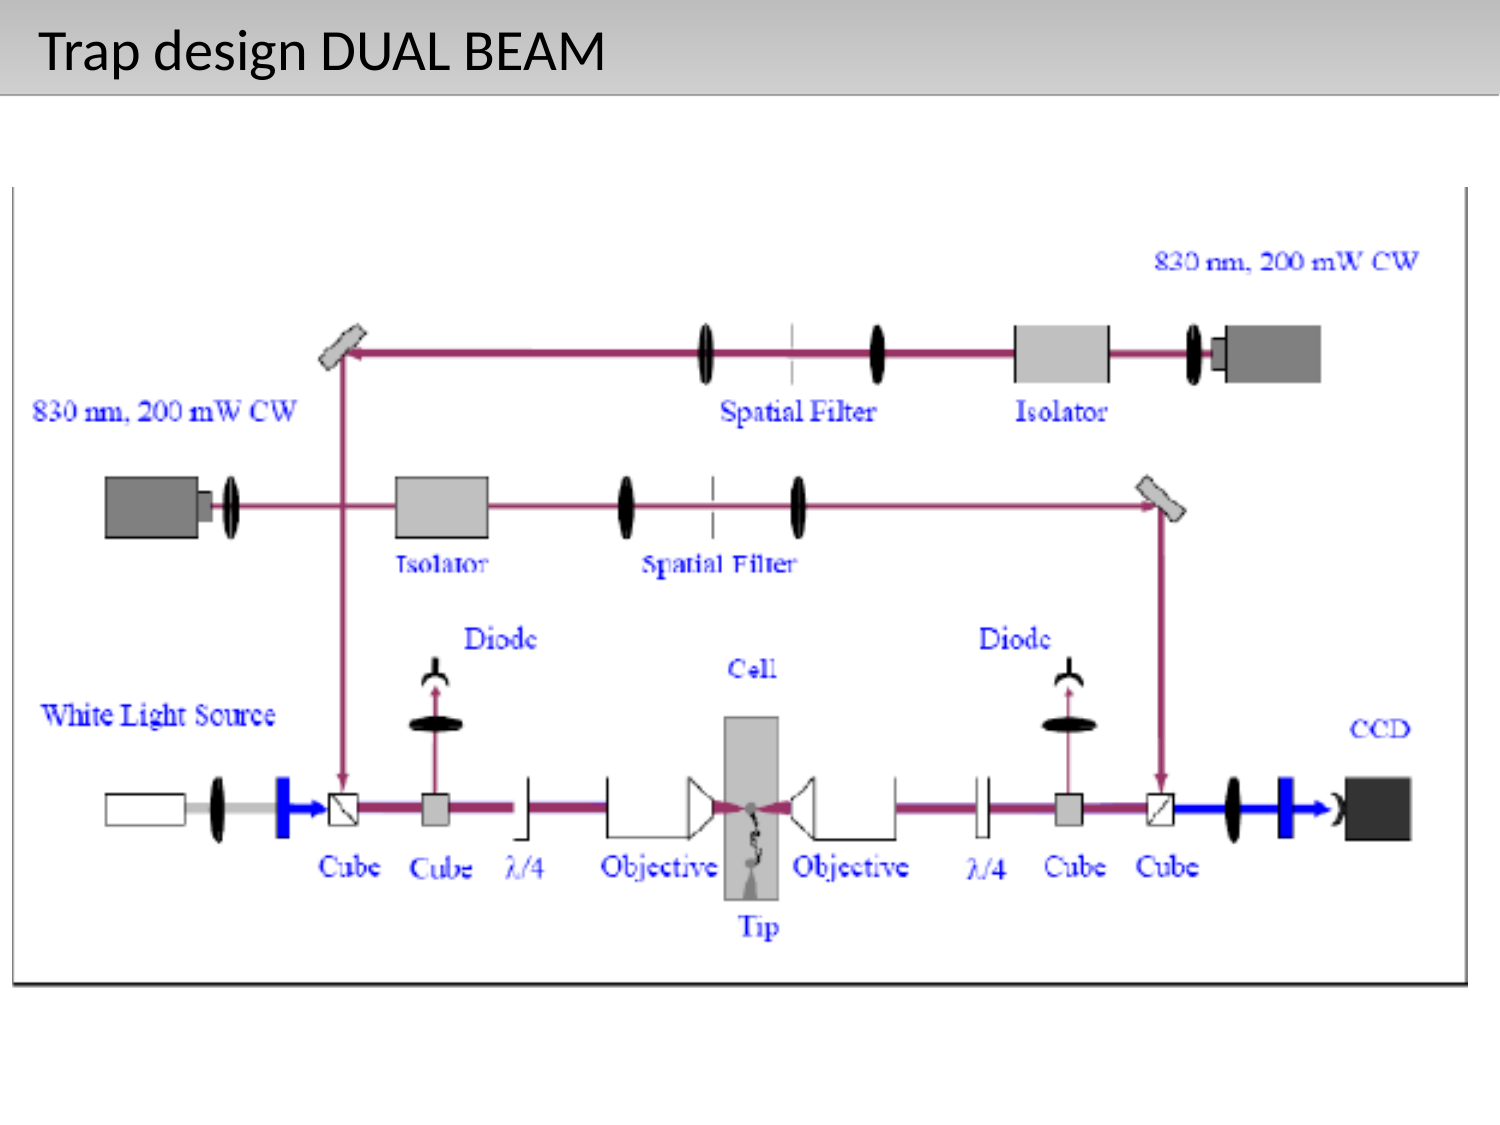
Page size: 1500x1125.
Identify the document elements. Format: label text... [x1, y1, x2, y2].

picture [12, 187, 1468, 1000]
title Trap design DUAL BEAM [23, 0, 1477, 94]
